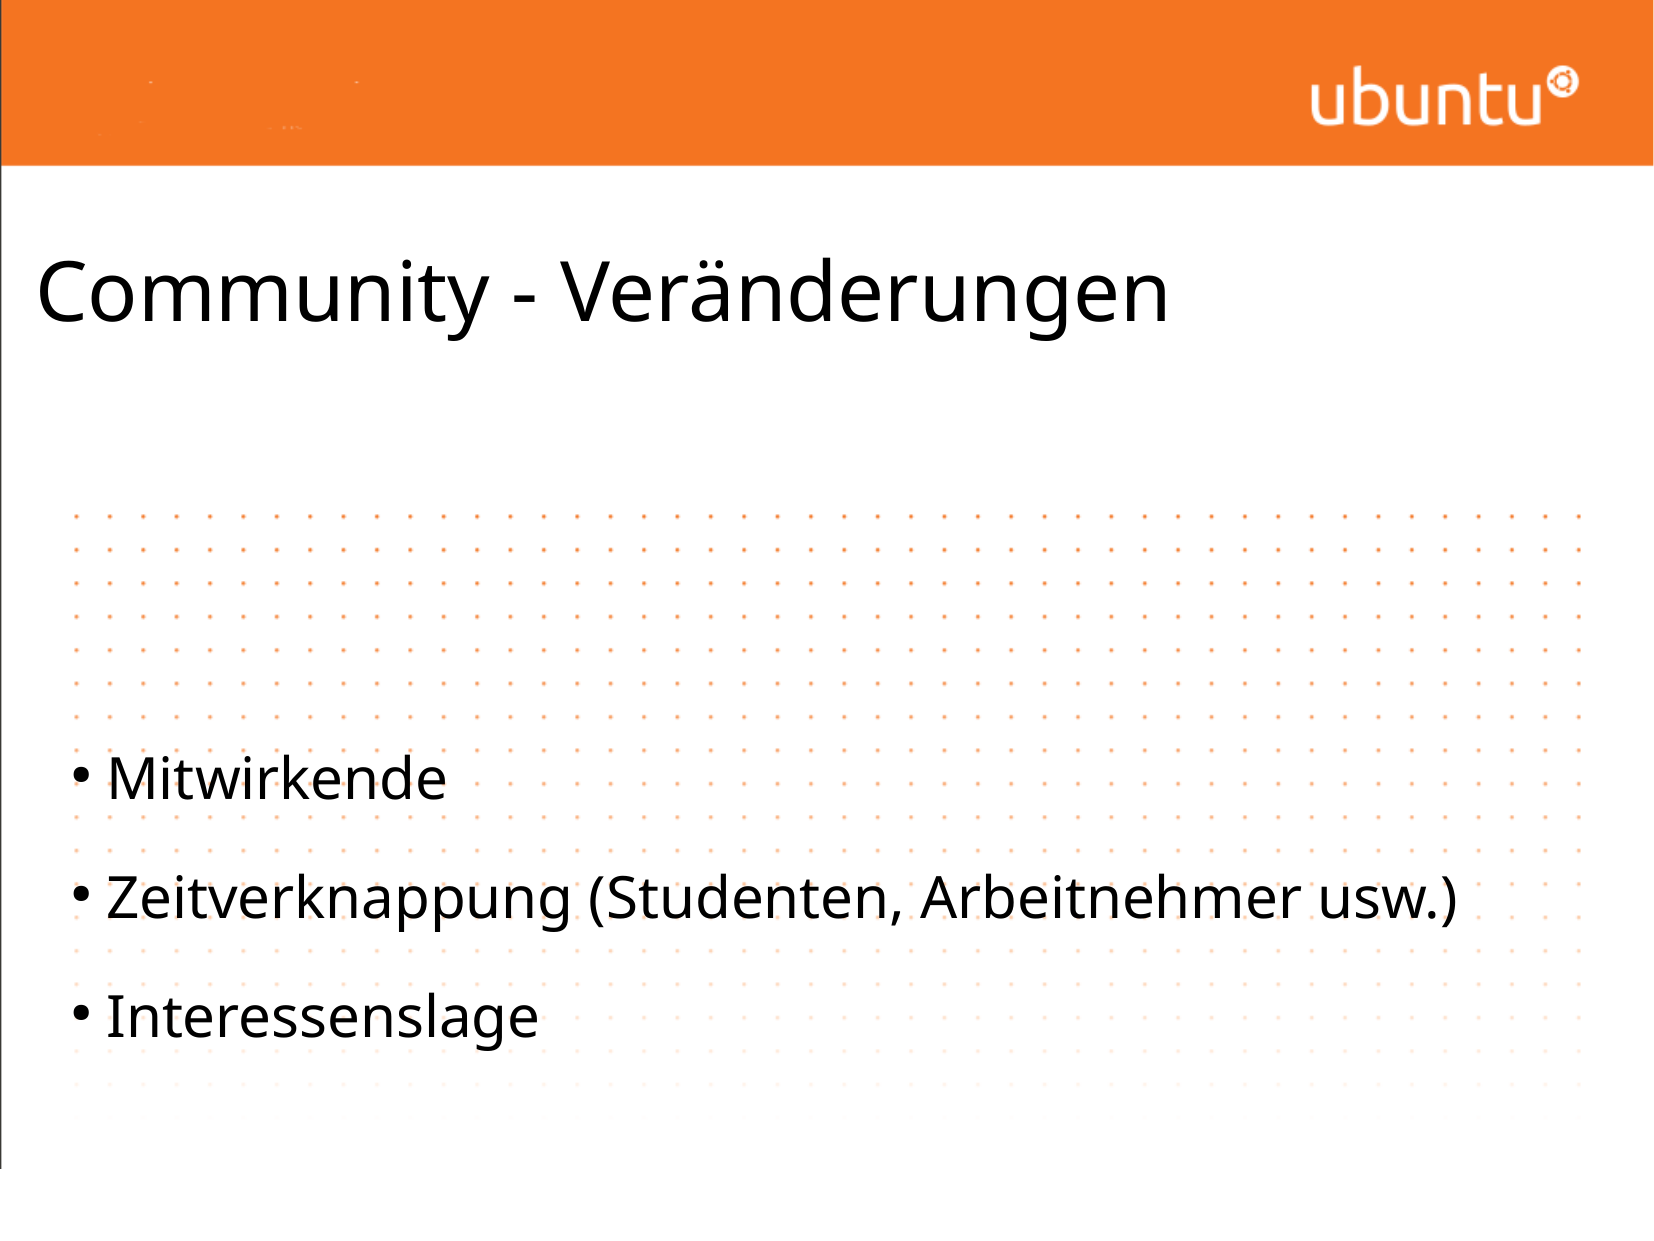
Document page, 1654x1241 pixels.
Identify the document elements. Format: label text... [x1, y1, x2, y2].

subtitle Community - Veränderungen Mitwirkende Zeitverknappung (Studenten, Arbeitnehmer usw.) Interessenslage [35, 153, 1619, 1241]
picture [0, 0, 1654, 1169]
